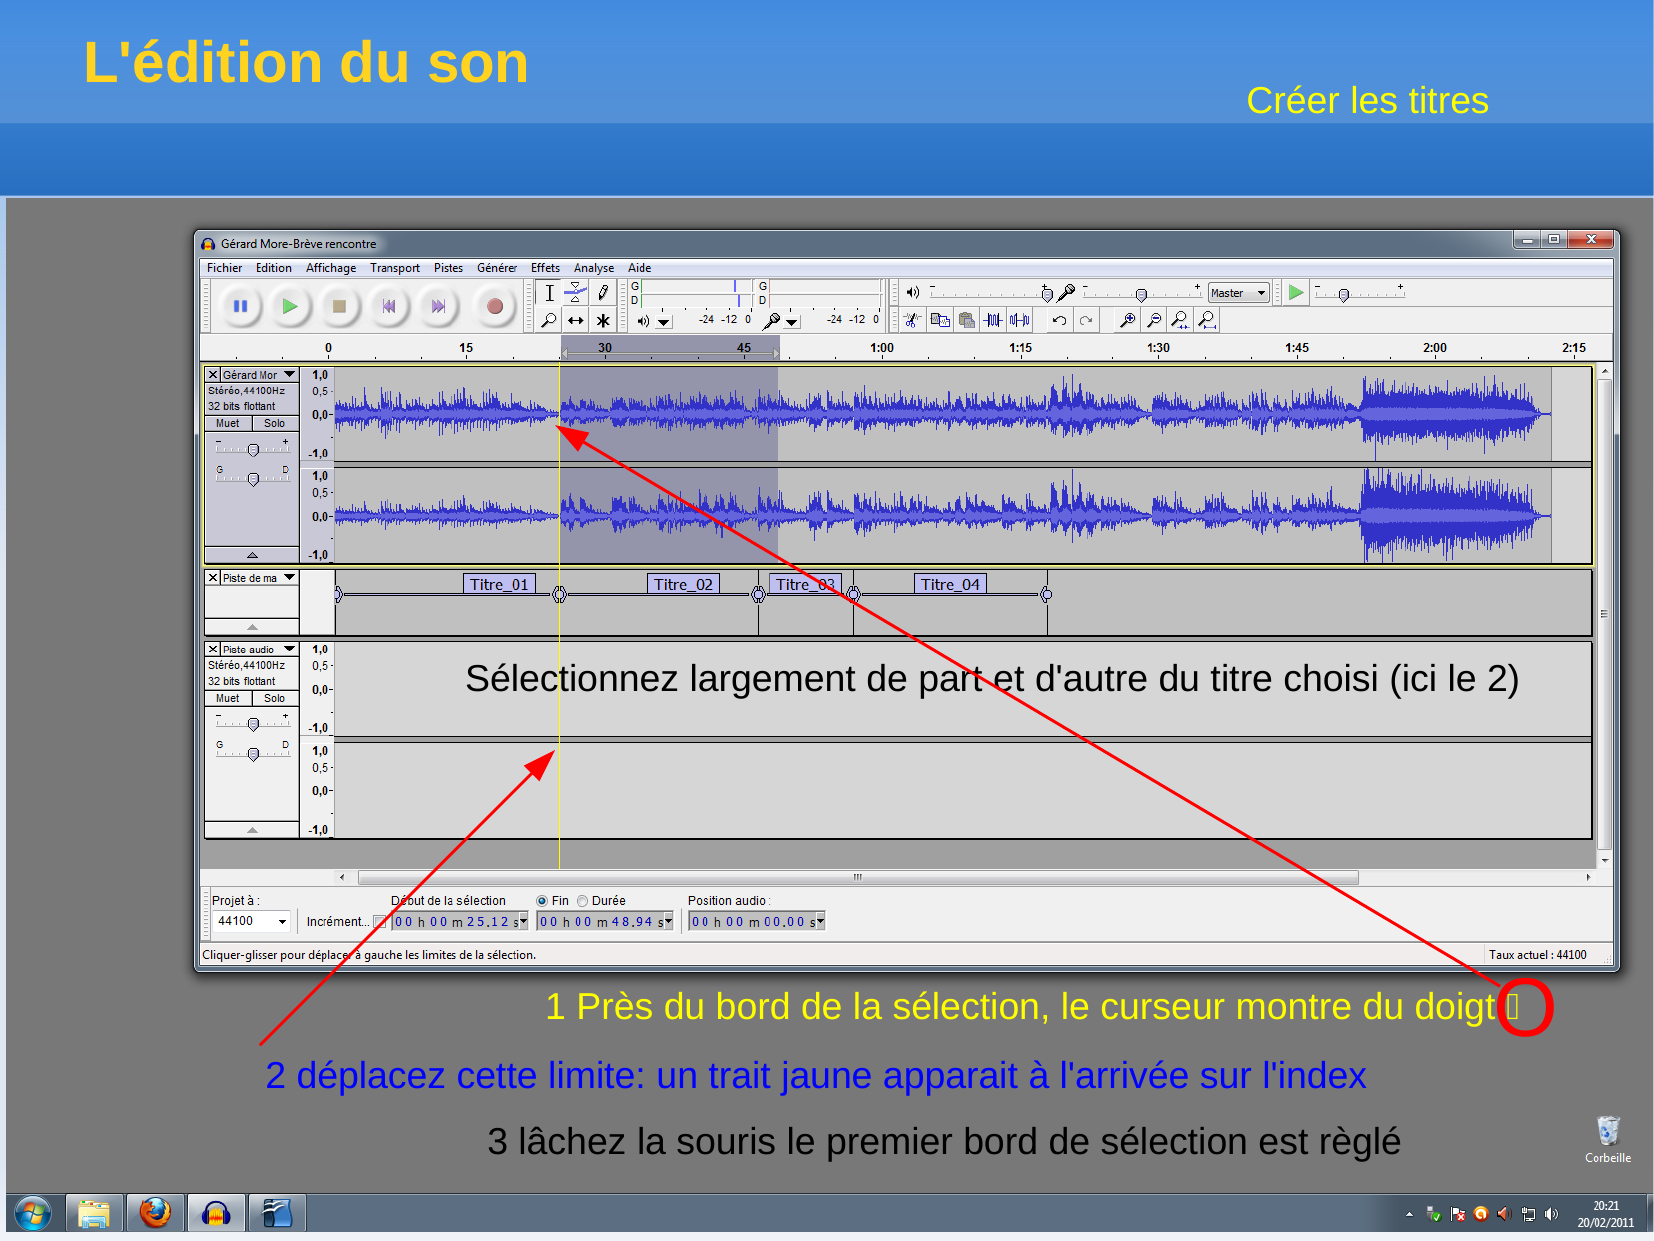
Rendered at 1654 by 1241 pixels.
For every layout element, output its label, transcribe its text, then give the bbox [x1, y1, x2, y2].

text_box O [1478, 953, 1573, 1062]
text_box 3 lâchez la souris le premier bord de sélection est règlé [472, 1113, 1418, 1171]
text_box 1 Près du bord de la sélection, le curseur montre du doigt  [530, 978, 1478, 1036]
text_box 2 déplacez cette limite: un trait jaune apparait à l'arrivée sur l'index [250, 1047, 1383, 1105]
title [0, 206, 1654, 1241]
text_box Sélectionnez largement de part et d'autre du titre choisi (ici le 2) [939, 650, 1536, 708]
text_box Sélectionnez largement de part et d'autre du titre choisi (ici le 2) [450, 650, 1026, 708]
picture [0, 0, 1654, 1232]
title L'édition du son [6, 17, 609, 107]
text_box Créer les titres [1210, 29, 1654, 129]
